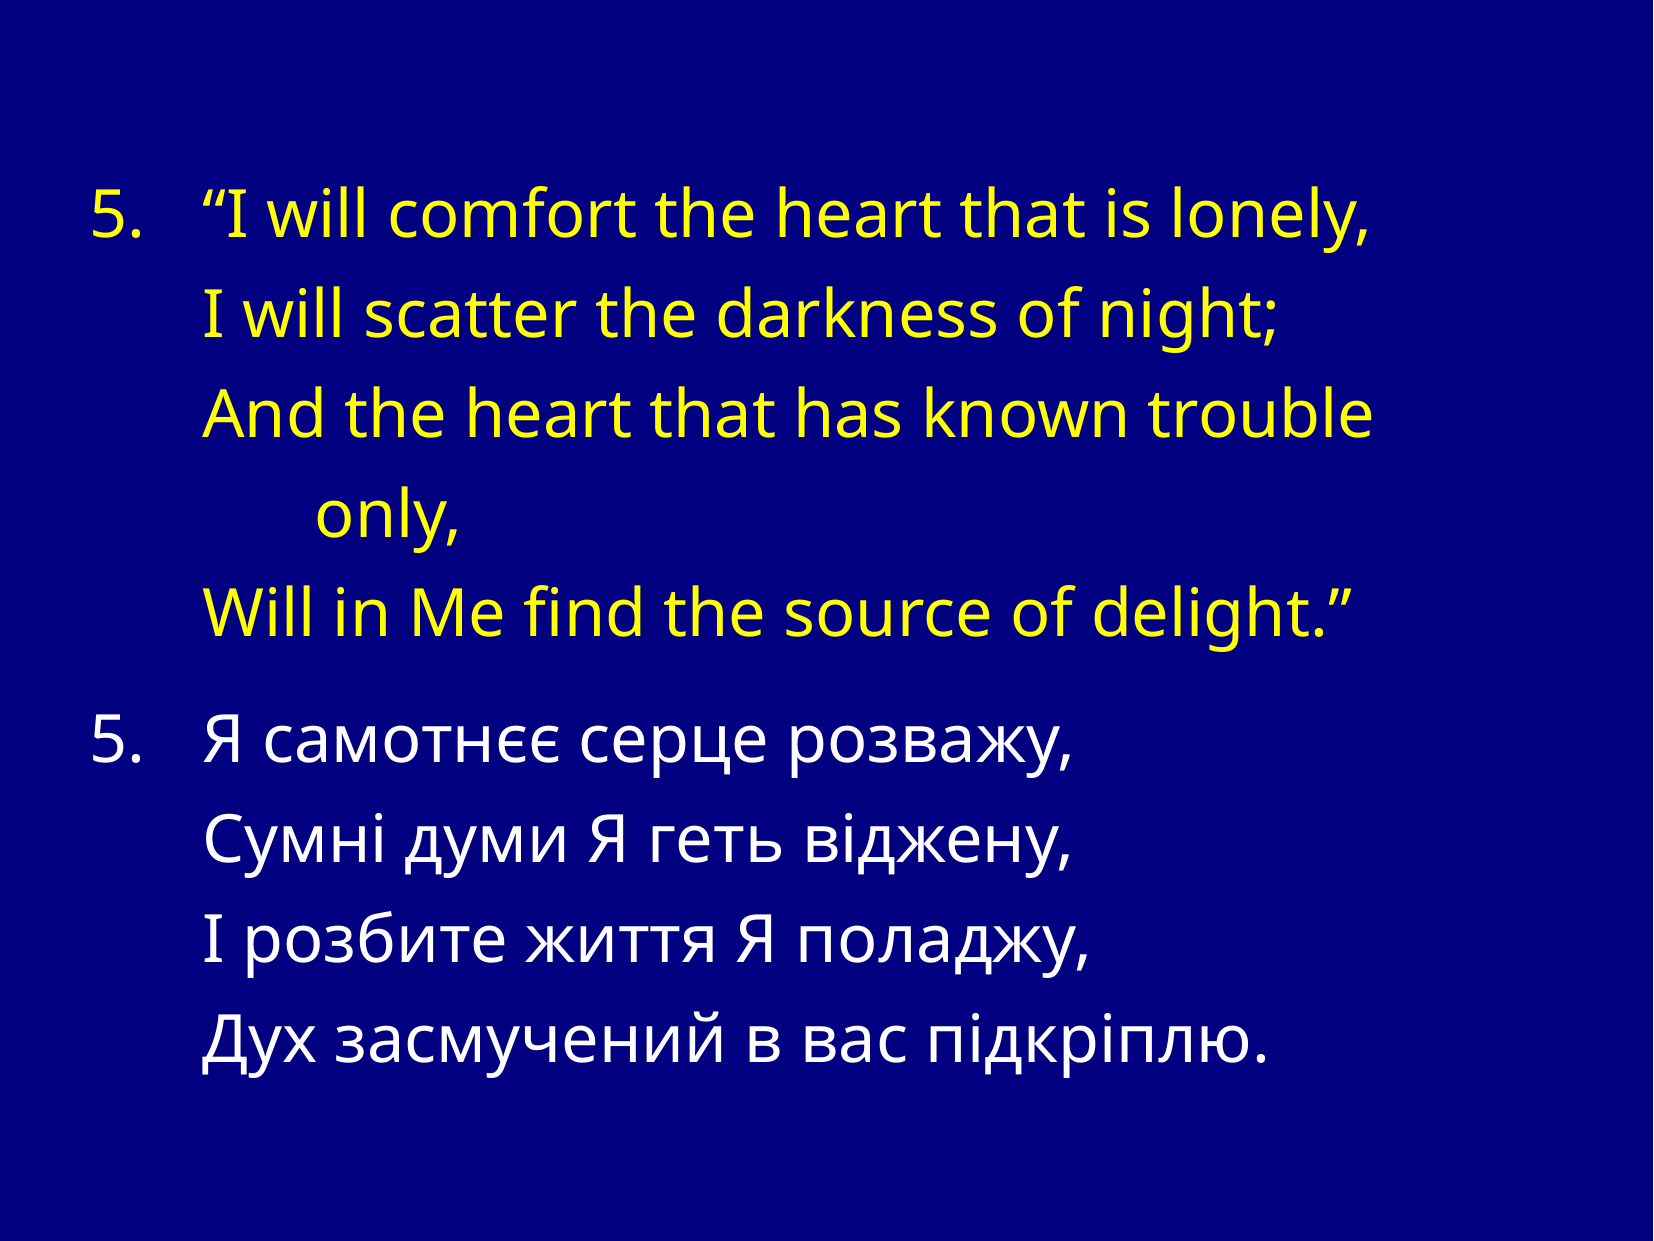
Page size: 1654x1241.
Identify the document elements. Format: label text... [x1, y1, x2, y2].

text_box 5. Я самотнєє серце розважу, Сумні думи Я геть віджену, І розбите життя Я поладжу, Дух засмучений в вас підкріплю. [75, 675, 1576, 1163]
text_box 5. “I will comfort the heart that is lonely, I will scatter the darkness of night; And the heart that has known trouble only, Will in Me find the source of delight.” [75, 150, 1576, 638]
